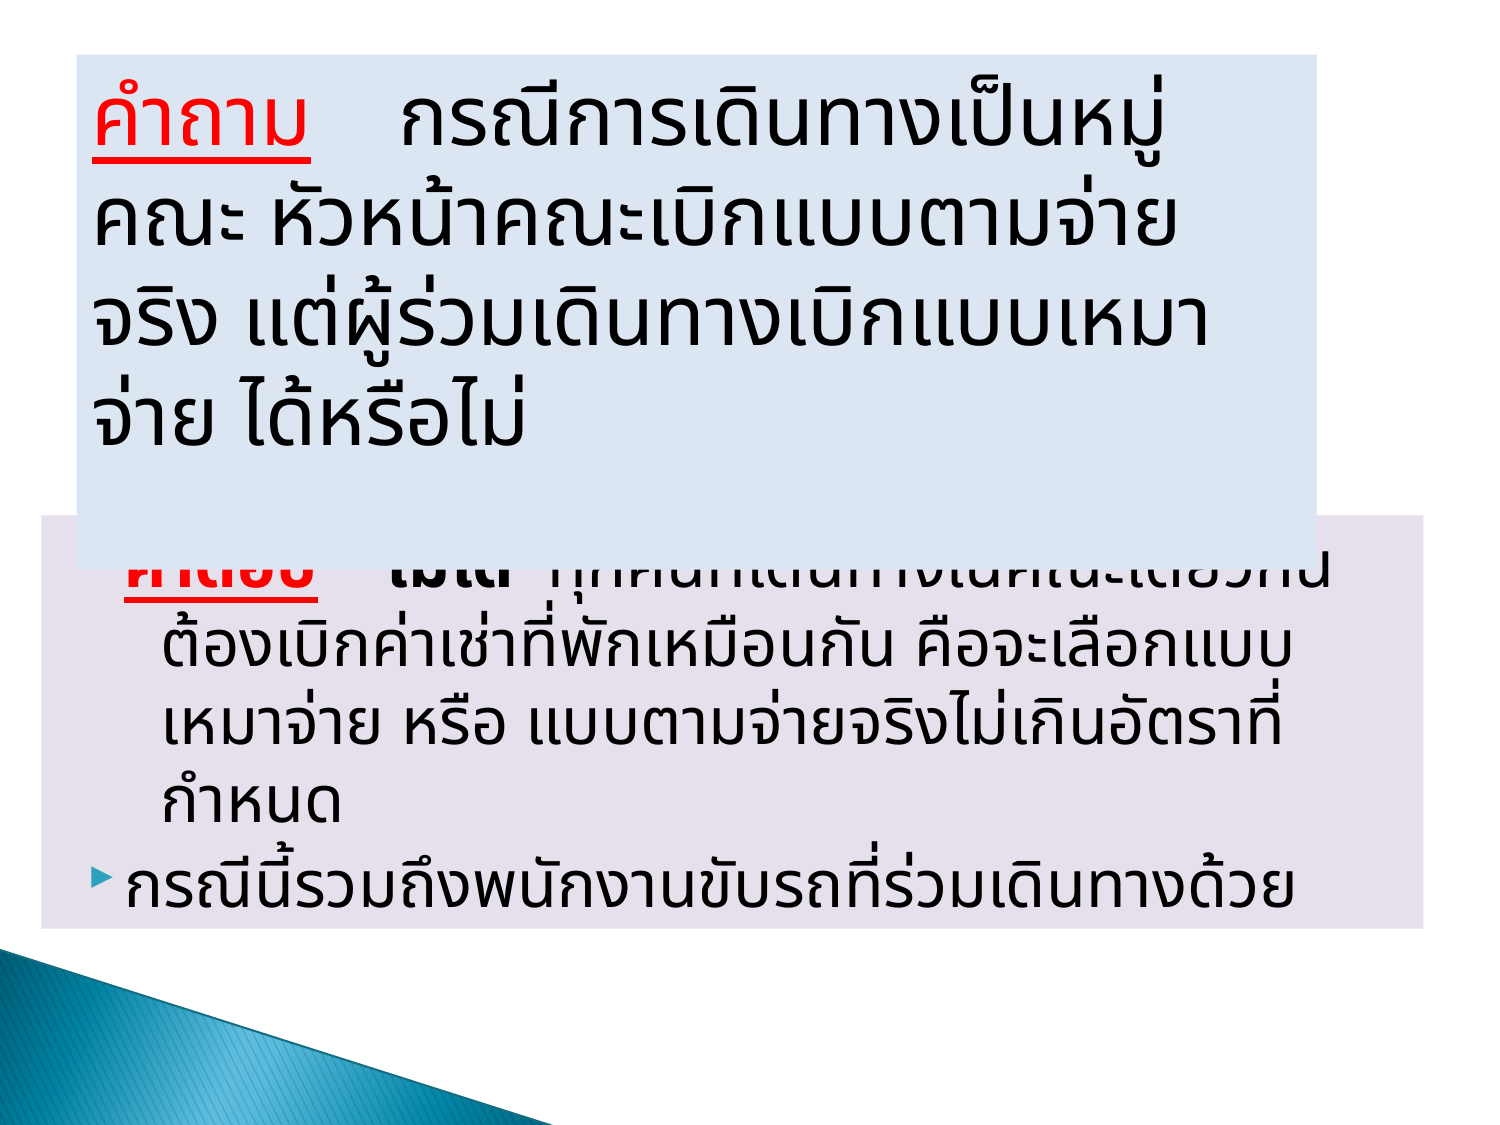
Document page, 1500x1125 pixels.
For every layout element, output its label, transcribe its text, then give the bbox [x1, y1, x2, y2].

text_box คำถาม กรณีการเดินทางเป็นหมู่คณะ หัวหน้าคณะเบิกแบบตามจ่ายจริง แต่ผู้ร่วมเดินทางเบิกแบบเหมาจ่าย ได้หรือไม่ [76, 54, 1317, 474]
list คำตอบ ไม่ได้ ทุกคนที่เดินทางในคณะเดียวกันต้องเบิกค่าเช่าที่พักเหมือนกัน คือจะเลือกแบบเหมาจ่าย หรือ แบบตามจ่ายจริงไม่เกินอัตราที่กำหนด กรณีนี้รวมถึงพนักงานขับรถที่ร่วมเดินทางด้วย [41, 515, 1424, 929]
